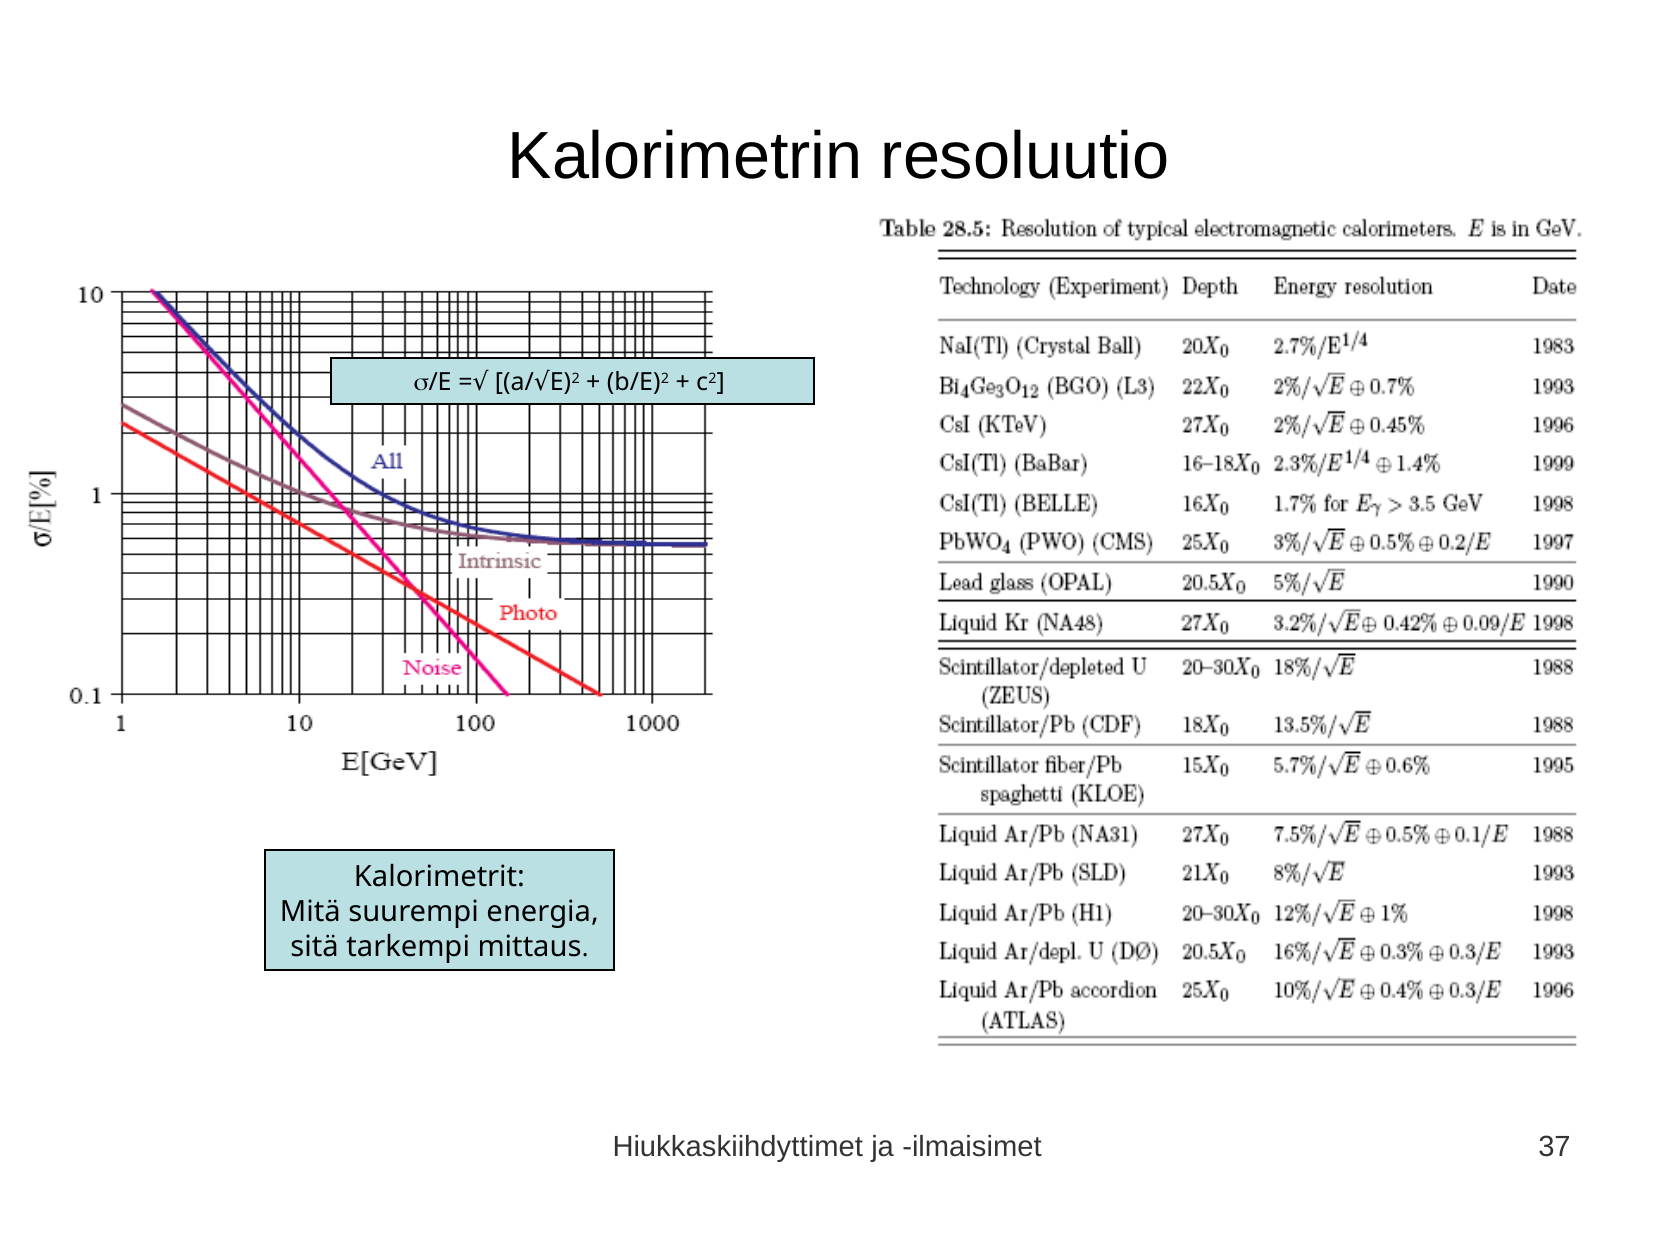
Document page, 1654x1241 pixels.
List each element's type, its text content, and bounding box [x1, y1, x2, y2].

picture [0, 261, 800, 786]
title Kalorimetrin resoluutio [82, 82, 1571, 221]
text_box Kalorimetrit: Mitä suurempi energia, sitä tarkempi mittaus. [265, 849, 615, 971]
picture [854, 206, 1611, 1075]
text_box /E =√ [(a/√E)2 + (b/E)2 + c2] [330, 358, 815, 404]
